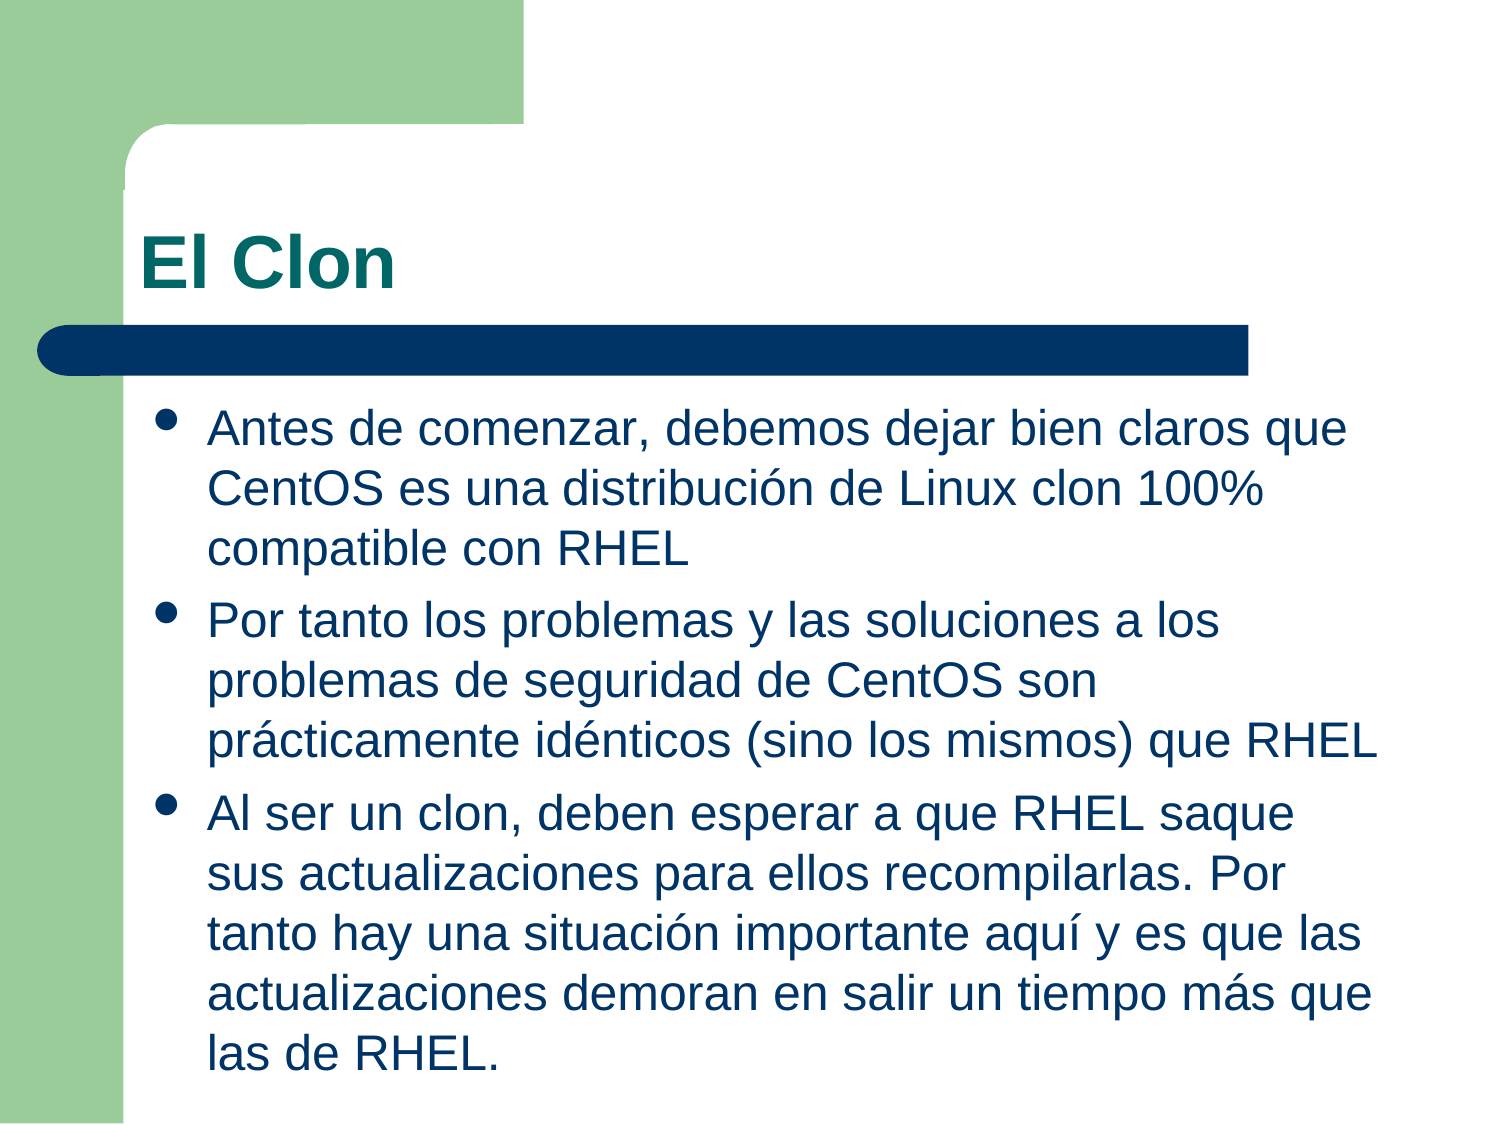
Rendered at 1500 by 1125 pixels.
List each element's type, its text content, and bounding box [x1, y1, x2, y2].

list Antes de comenzar, debemos dejar bien claros que CentOS es una distribución de Linux clon 100% compatible con RHEL Por tanto los problemas y las soluciones a los problemas de seguridad de CentOS son prácticamente idénticos (sino los mismos) que RHEL Al ser un clon, deben esperar a que RHEL saque sus actualizaciones para ellos recompilarlas. Por tanto hay una situación importante aquí y es que las actualizaciones demoran en salir un tiempo más que las de RHEL. [137, 387, 1400, 1125]
title El Clon [124, 124, 1425, 313]
